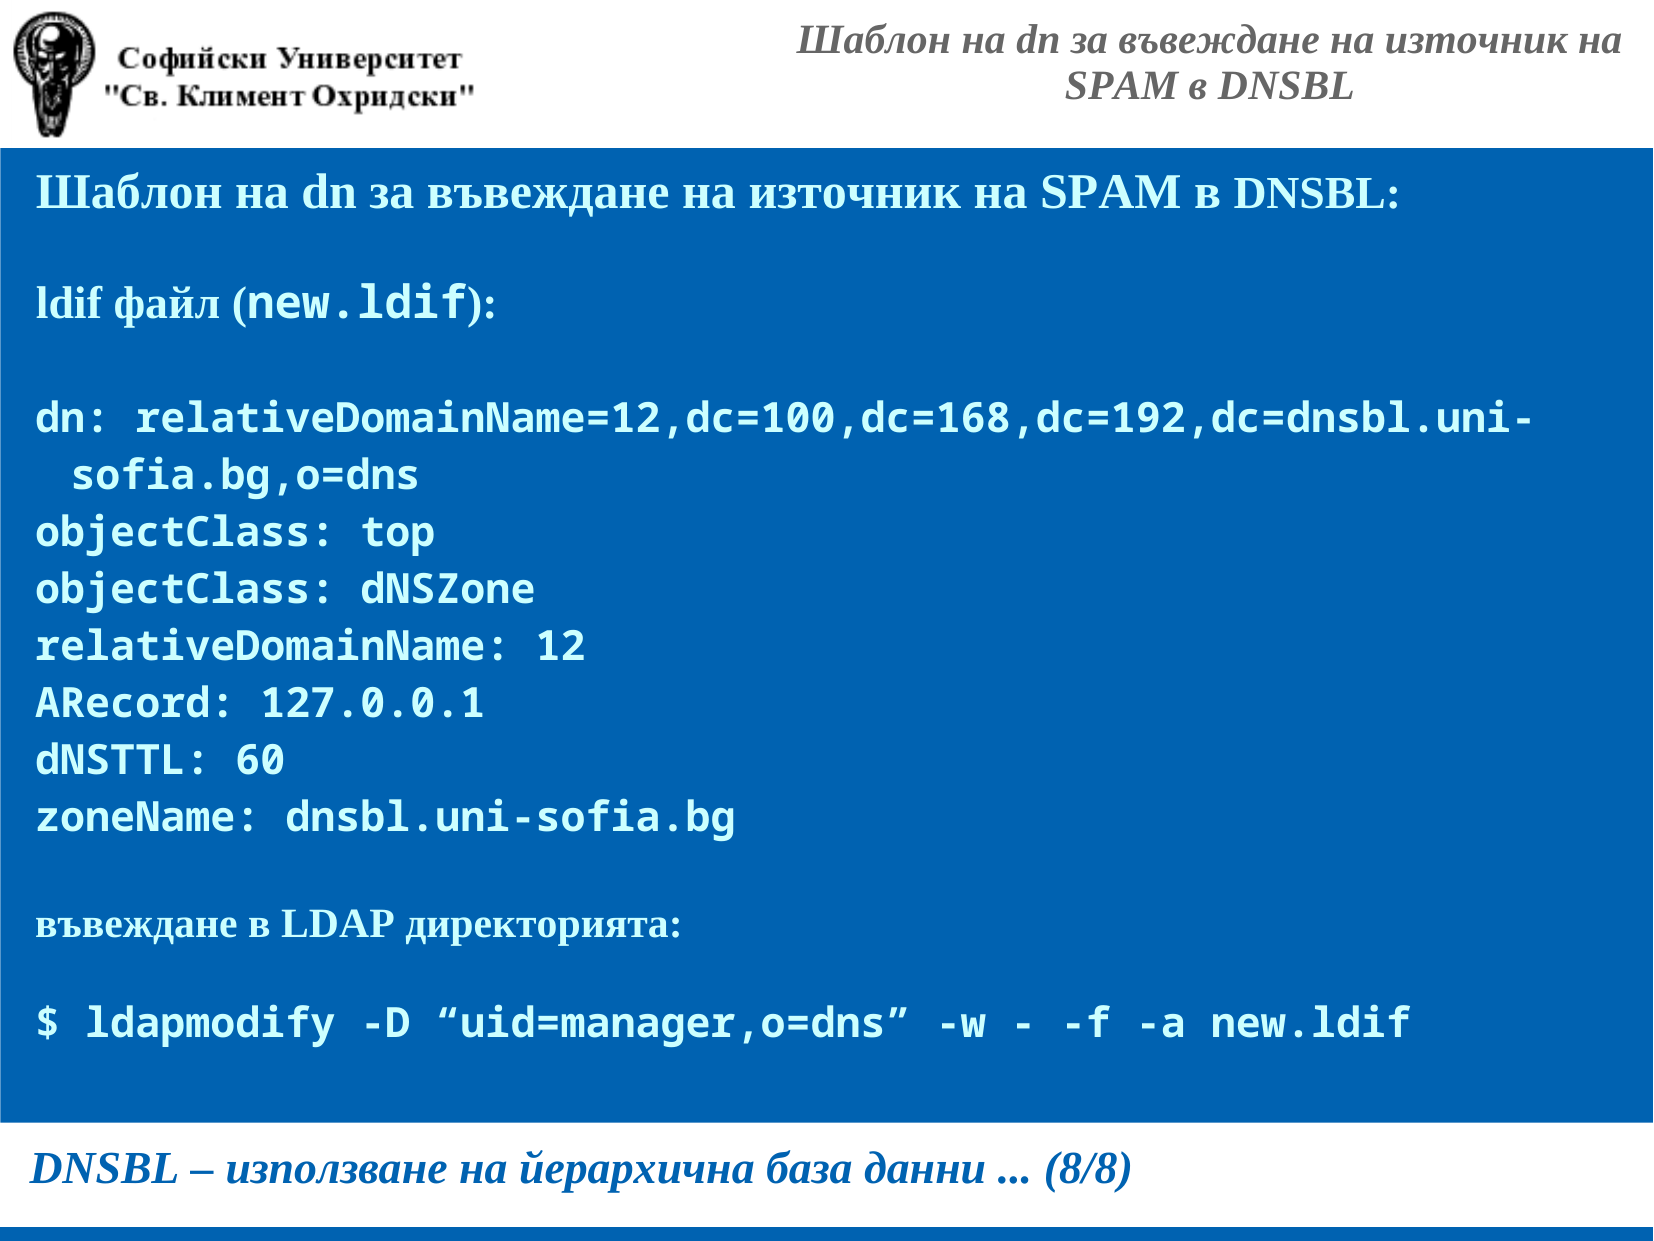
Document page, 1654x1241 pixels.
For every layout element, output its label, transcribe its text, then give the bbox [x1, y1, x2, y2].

picture [10, 0, 482, 148]
text_box Шаблон на dn за въвеждане на източник на SPAM в DNSBL: ldif файл (new.ldif): dn: relativeDomainName=12,dc=100,dc=168,dc=192,dc=dnsbl.uni-sofia.bg,o=dns objectClass: top objectClass: dNSZone relativeDomainName: 12 ARecord: 127.0.0.1 dNSTTL: 60 zoneName: dnsbl.uni-sofia.bg въвеждане в LDAP директорията: $ ldapmodify -D “uid=manager,o=dns” -w - -f -a new.ldif [0, 148, 1653, 1123]
text_box DNSBL – използване на йерархична база данни ... (8/8) [29, 1143, 1151, 1211]
title Шаблон на dn за въвеждане на източник на SPAM в DNSBL [768, 0, 1652, 125]
